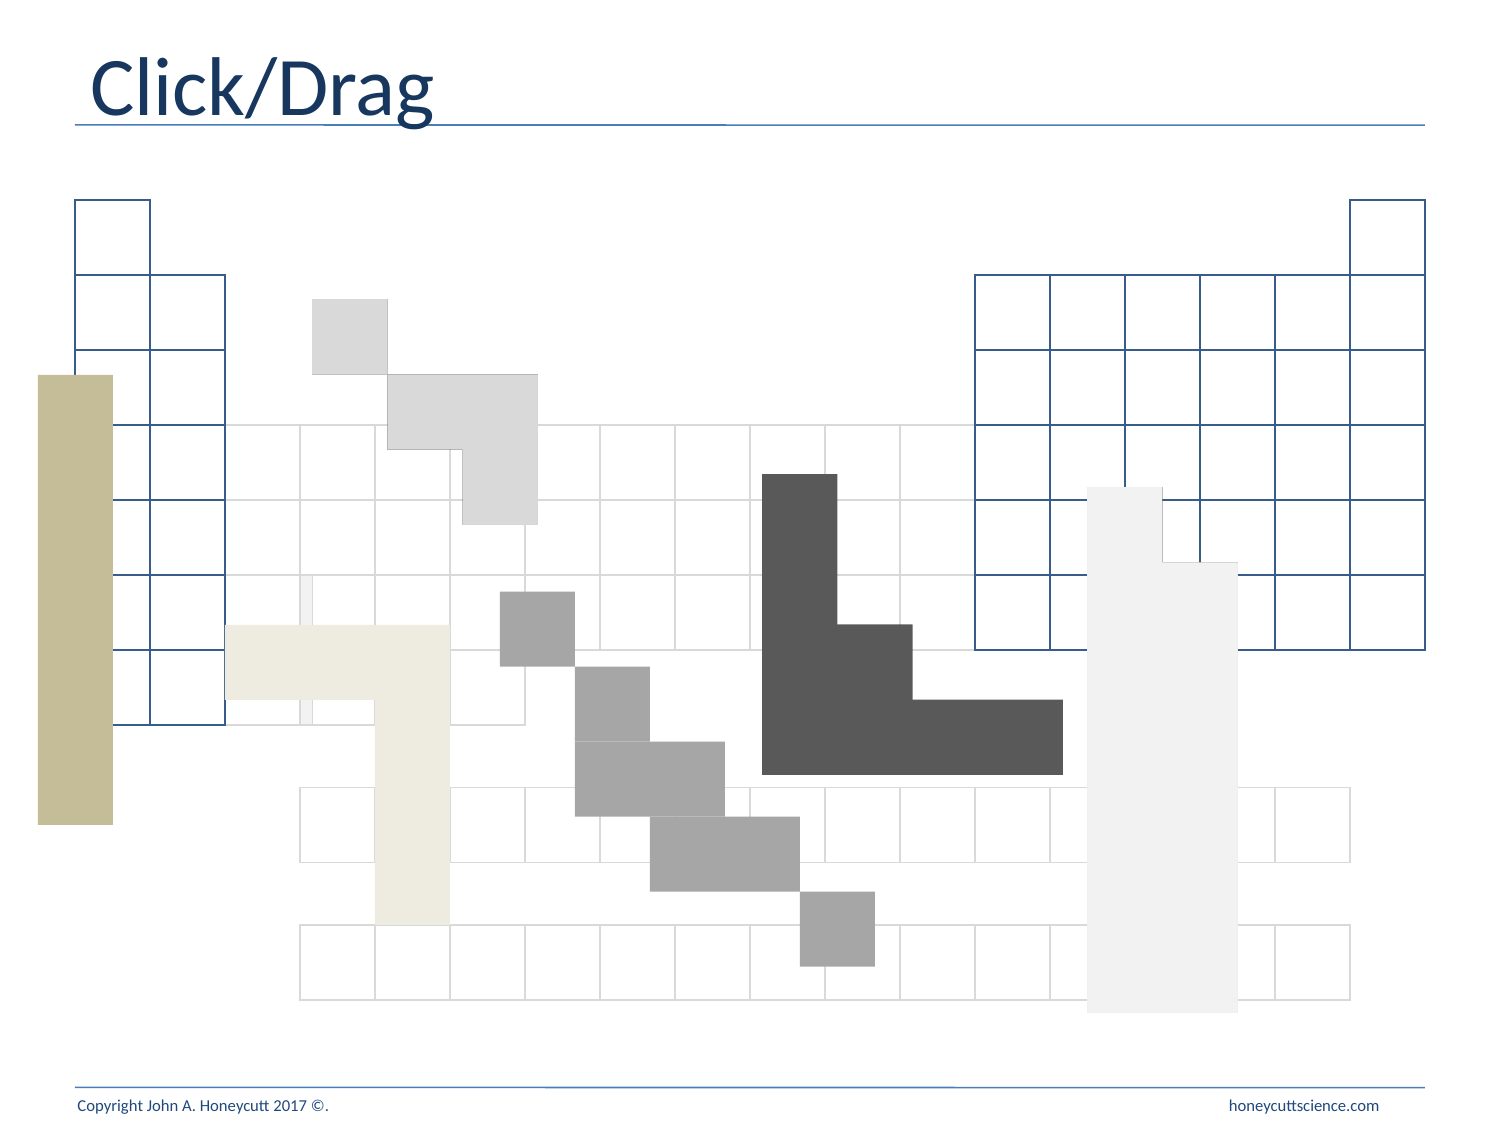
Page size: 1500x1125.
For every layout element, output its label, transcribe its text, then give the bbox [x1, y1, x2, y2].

picture [761, 473, 1064, 776]
picture [311, 298, 539, 526]
title Click/Drag [75, 45, 1425, 121]
text_box [224, 624, 450, 925]
text_box [37, 374, 113, 825]
text_box [499, 591, 875, 967]
picture [1086, 486, 1239, 1014]
